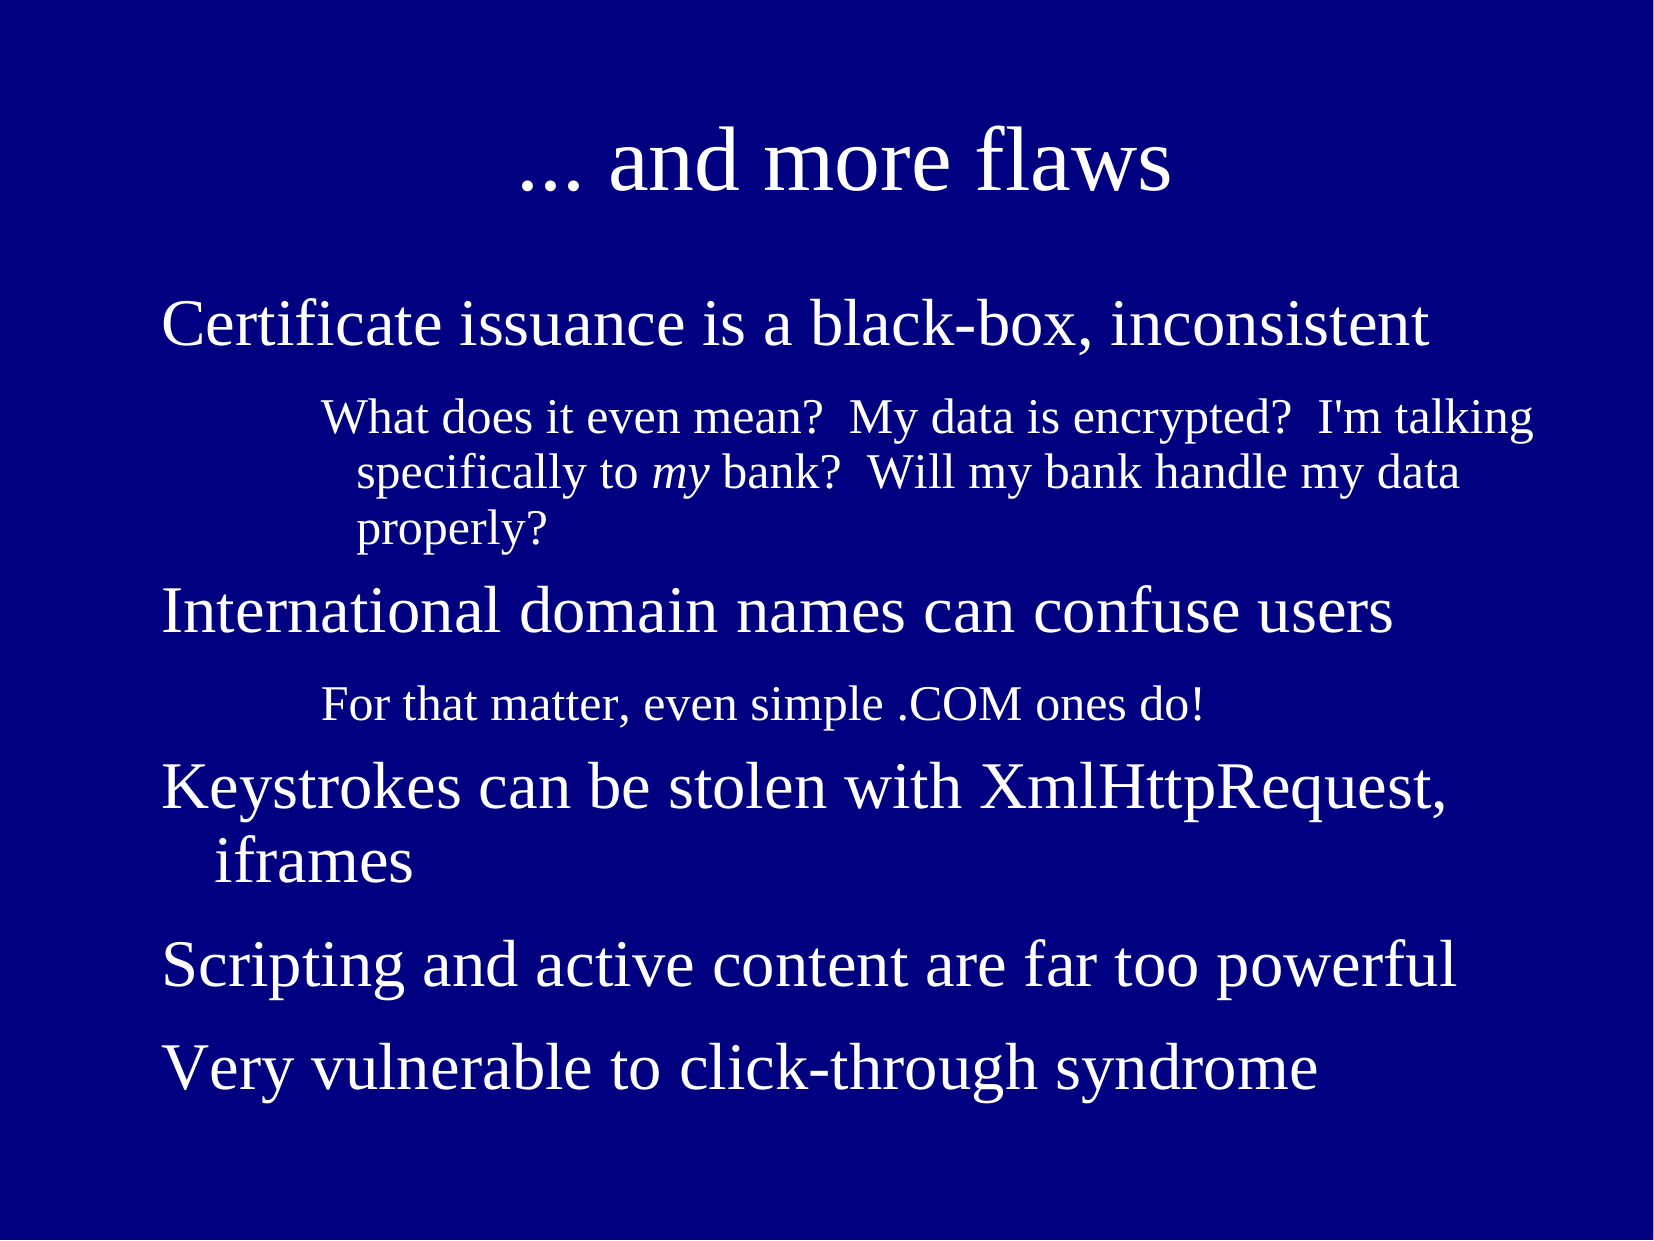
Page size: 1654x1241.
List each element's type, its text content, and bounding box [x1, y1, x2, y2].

list Certificate issuance is a black-box, inconsistent What does it even mean? My data is encrypted? I'm talking specifically to my bank? Will my bank handle my data properly? International domain names can confuse users For that matter, even simple .COM ones do! Keystrokes can be stolen with XmlHttpRequest, iframes Scripting and active content are far too powerful Very vulnerable to click-through syndrome [143, 285, 1589, 1109]
title ... and more flaws [139, 56, 1552, 264]
